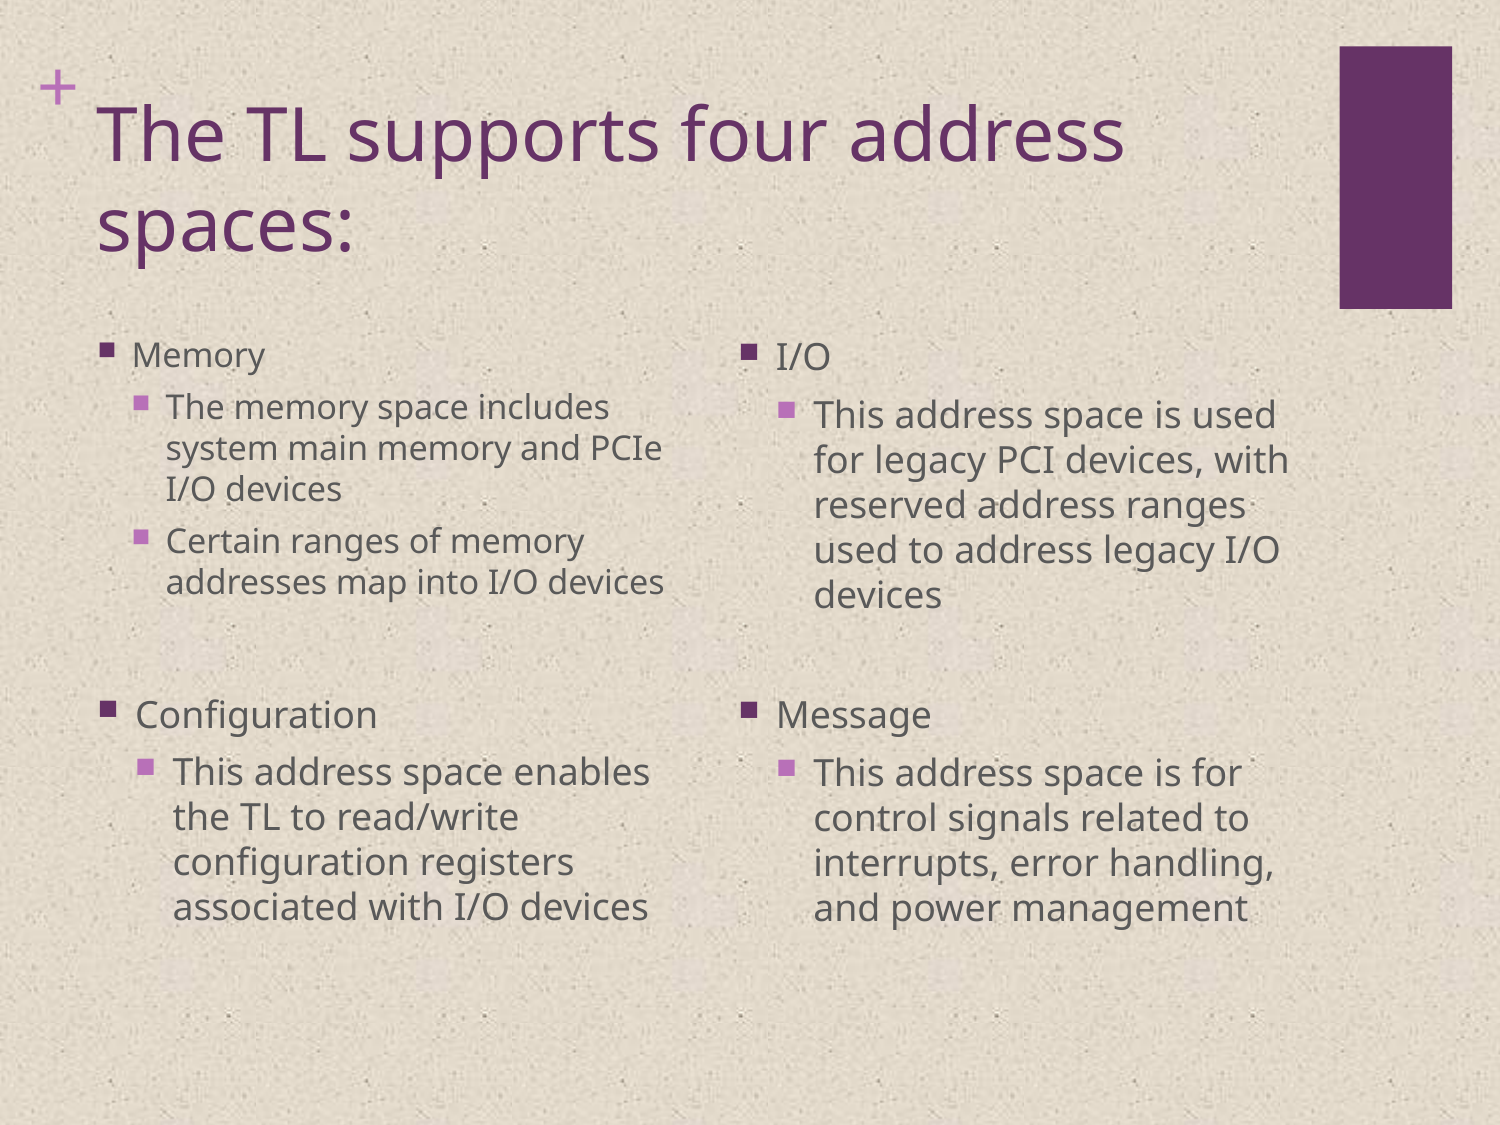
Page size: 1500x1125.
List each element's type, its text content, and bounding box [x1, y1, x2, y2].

list Memory The memory space includes system main memory and PCIe I/O devices Certain ranges of memory addresses map into I/O devices [82, 325, 683, 649]
picture [0, 0, 1500, 1125]
list Configuration This address space enables the TL to read/write configuration registers associated with I/O devices [82, 683, 683, 1006]
list Message This address space is for control signals related to interrupts, error handling, and power management [723, 683, 1324, 1007]
list I/O This address space is used for legacy PCI devices, with reserved address ranges used to address legacy I/O devices [723, 325, 1324, 649]
title The TL supports four address spaces: [81, 79, 1322, 263]
